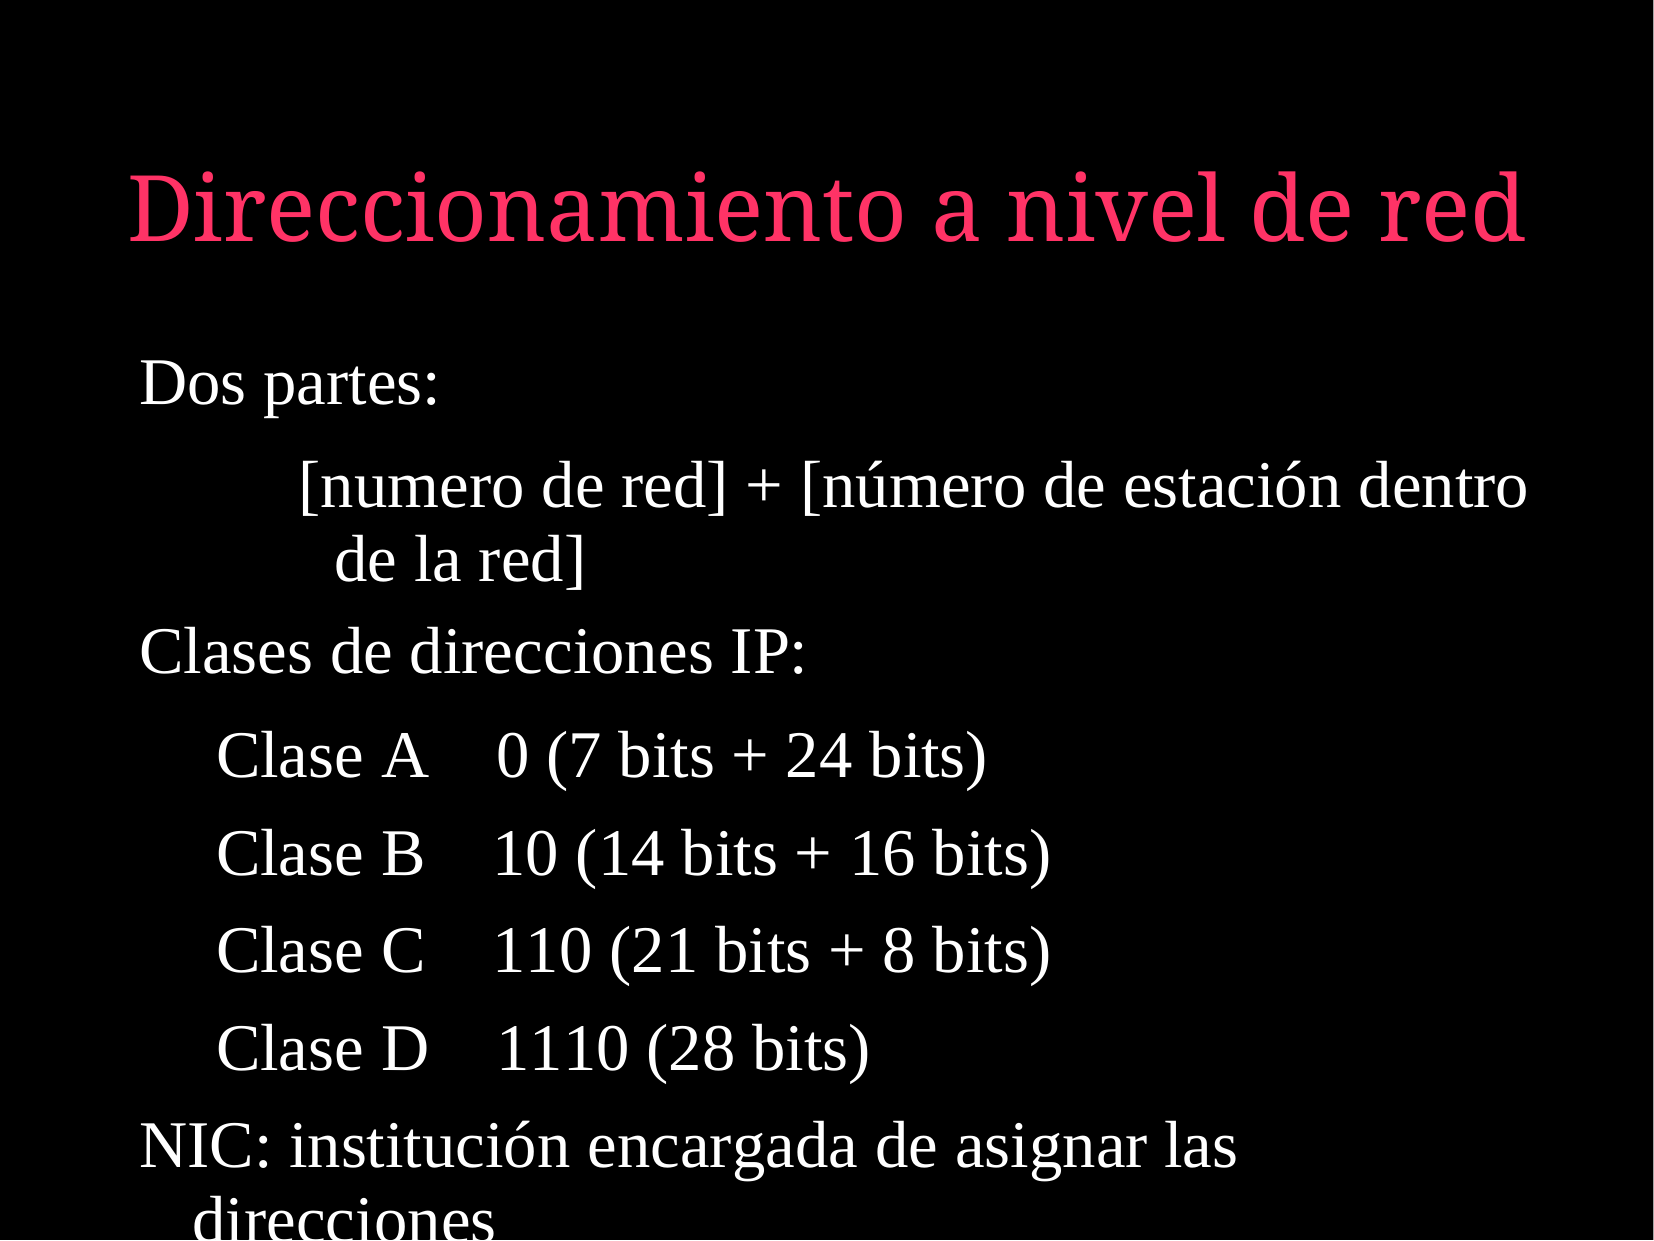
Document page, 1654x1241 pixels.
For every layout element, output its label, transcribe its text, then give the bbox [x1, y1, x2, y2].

title Direccionamiento a nivel de red [121, 102, 1534, 311]
list Dos partes: [numero de red] + [número de estación dentro de la red] Clases de direcciones IP: Clase A 0 (7 bits + 24 bits) Clase B 10 (14 bits + 16 bits) Clase C 110 (21 bits + 8 bits) Clase D 1110 (28 bits) NIC: institución encargada de asignar las direcciones [121, 344, 1534, 1241]
